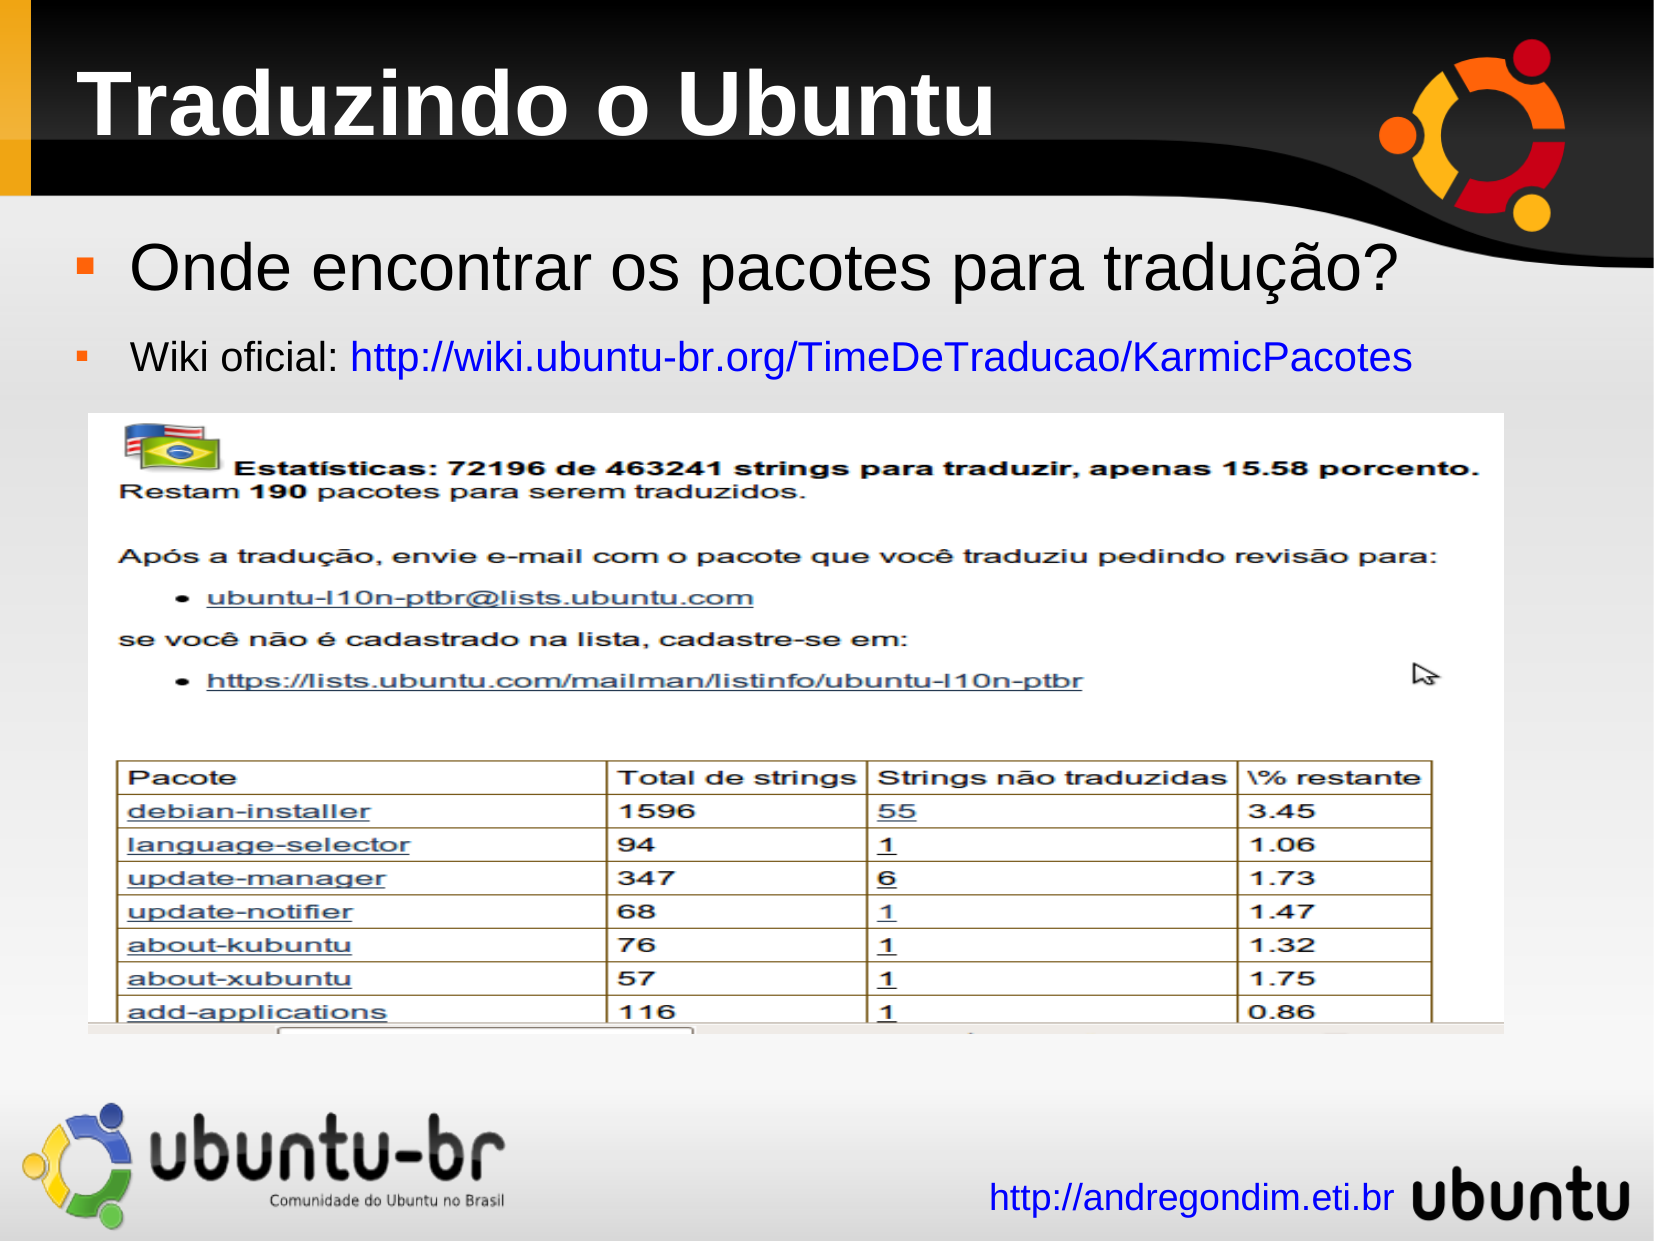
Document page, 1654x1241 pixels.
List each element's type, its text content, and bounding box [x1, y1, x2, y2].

title Traduzindo o Ubuntu [76, 7, 1565, 200]
list Onde encontrar os pacotes para tradução? Wiki oficial: http://wiki.ubuntu-br.org/TimeDeTraducao/KarmicPacotes [59, 229, 1548, 443]
picture [0, 0, 1654, 1241]
